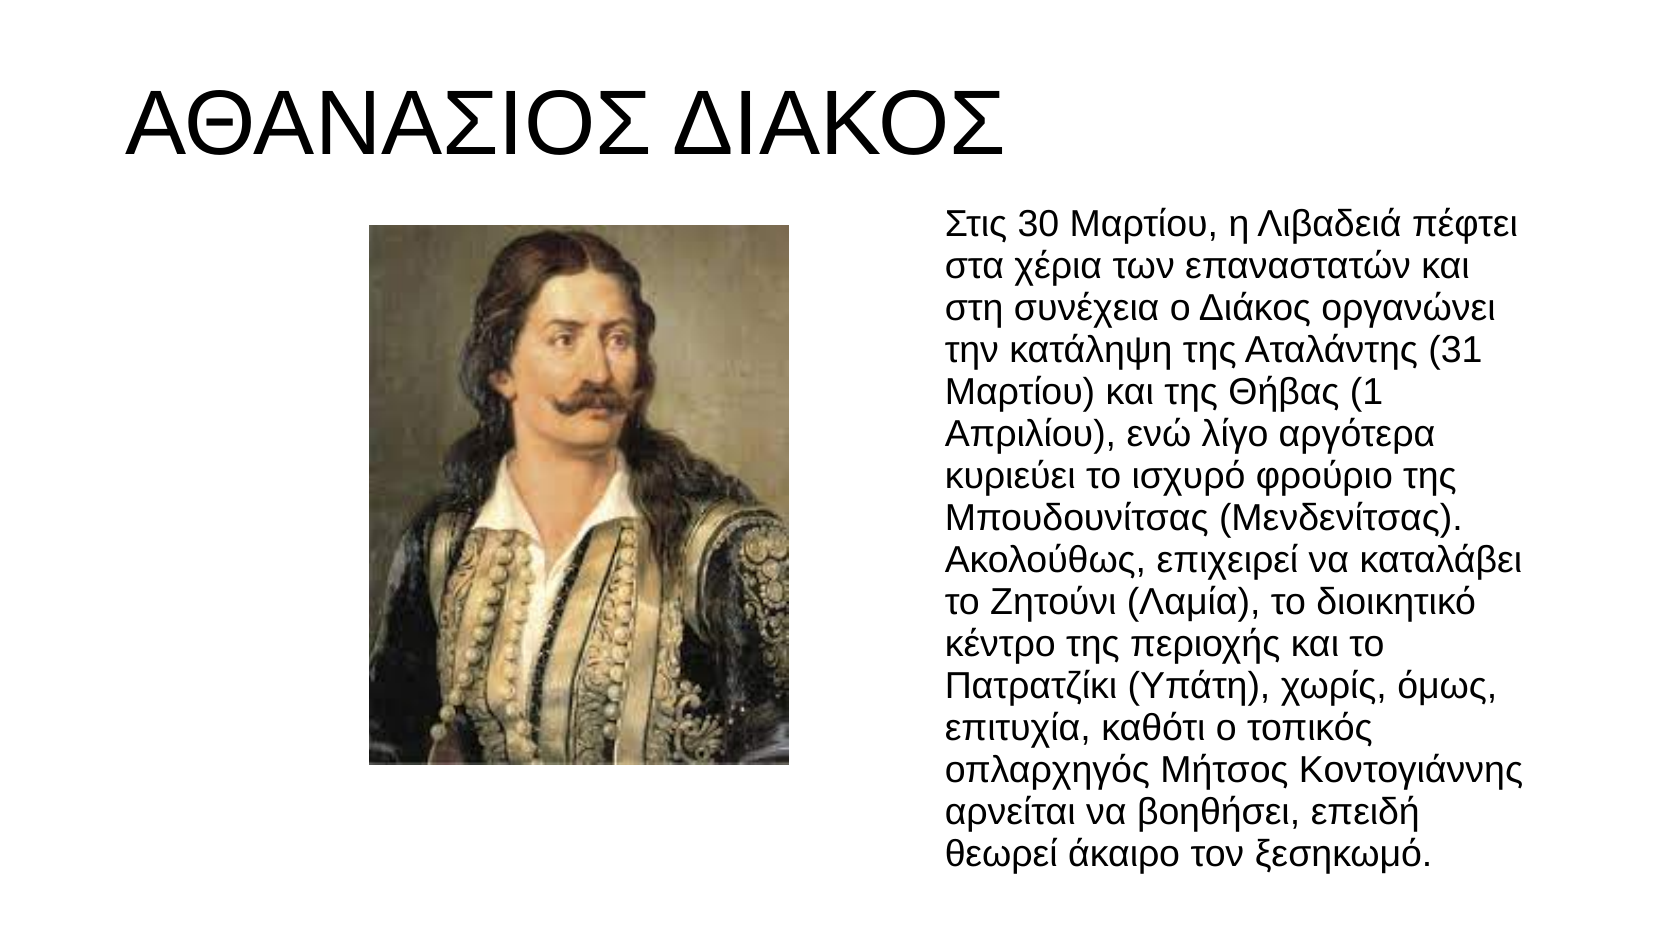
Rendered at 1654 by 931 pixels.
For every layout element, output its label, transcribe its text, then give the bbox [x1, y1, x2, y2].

text_box Στις 30 Μαρτίου, η Λιβαδειά πέφτει στα χέρια των επαναστατών και στη συνέχεια ο Διάκος οργανώνει την κατάληψη της Αταλάντης (31 Μαρτίου) και της Θήβας (1 Απριλίου), ενώ λίγο αργότερα κυριεύει το ισχυρό φρούριο της Μπουδουνίτσας (Μενδενίτσας). Ακολούθως, επιχειρεί να καταλάβει το Ζητούνι (Λαμία), το διοικητικό κέντρο της περιοχής και το Πατρατζίκι (Υπάτη), χωρίς, όμως, επιτυχία, καθότι ο τοπικός οπλαρχηγός Μήτσος Κοντογιάννης αρνείται να βοηθήσει, επειδή θεωρεί άκαιρο τον ξεσηκωμό. [930, 195, 1539, 882]
picture [369, 225, 789, 766]
title ΑΘΑΝΑΣΙΟΣ ΔΙΑΚΟΣ [0, 45, 1324, 201]
